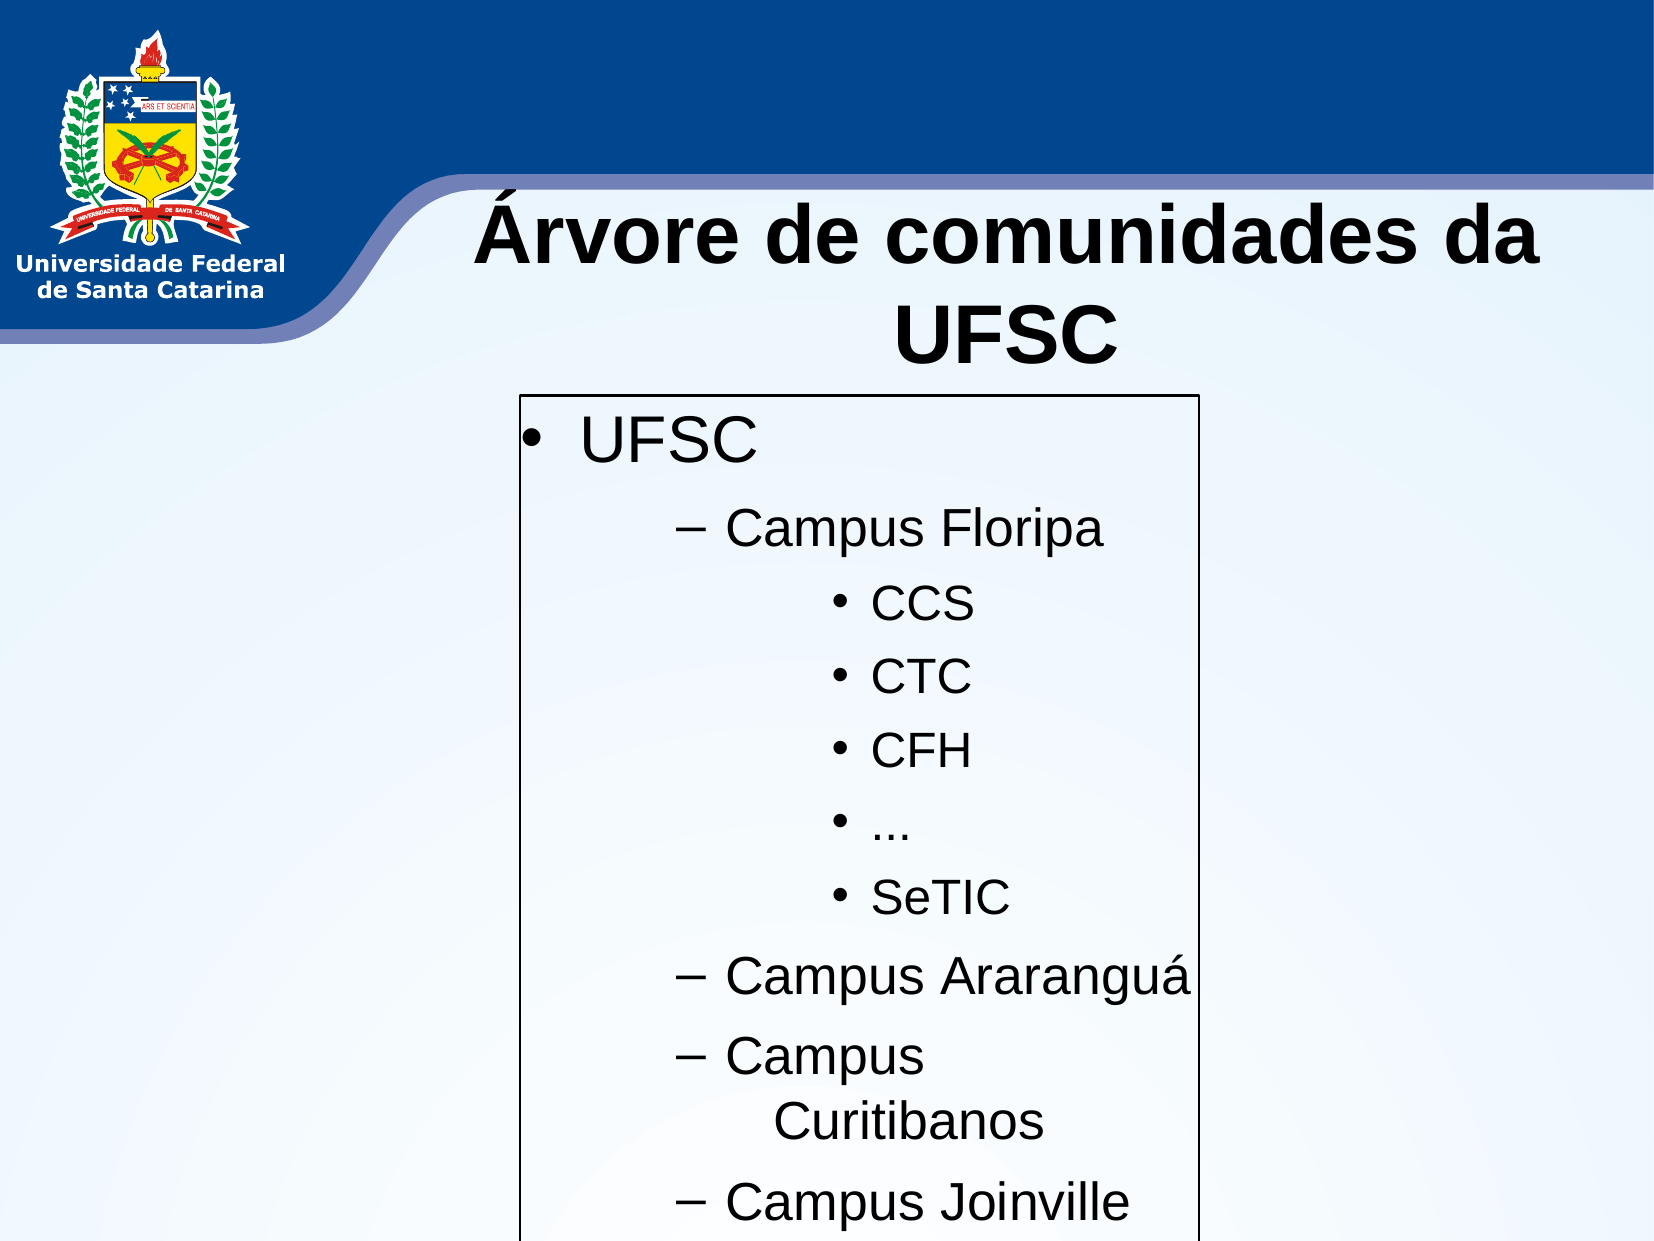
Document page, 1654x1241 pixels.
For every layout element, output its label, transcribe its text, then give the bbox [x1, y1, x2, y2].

list UFSC Campus Floripa CCS CTC CFH ... SeTIC Campus Araranguá Campus Curitibanos Campus Joinville [519, 395, 1199, 1176]
title Árvore de comunidades da UFSC [383, 177, 1630, 385]
